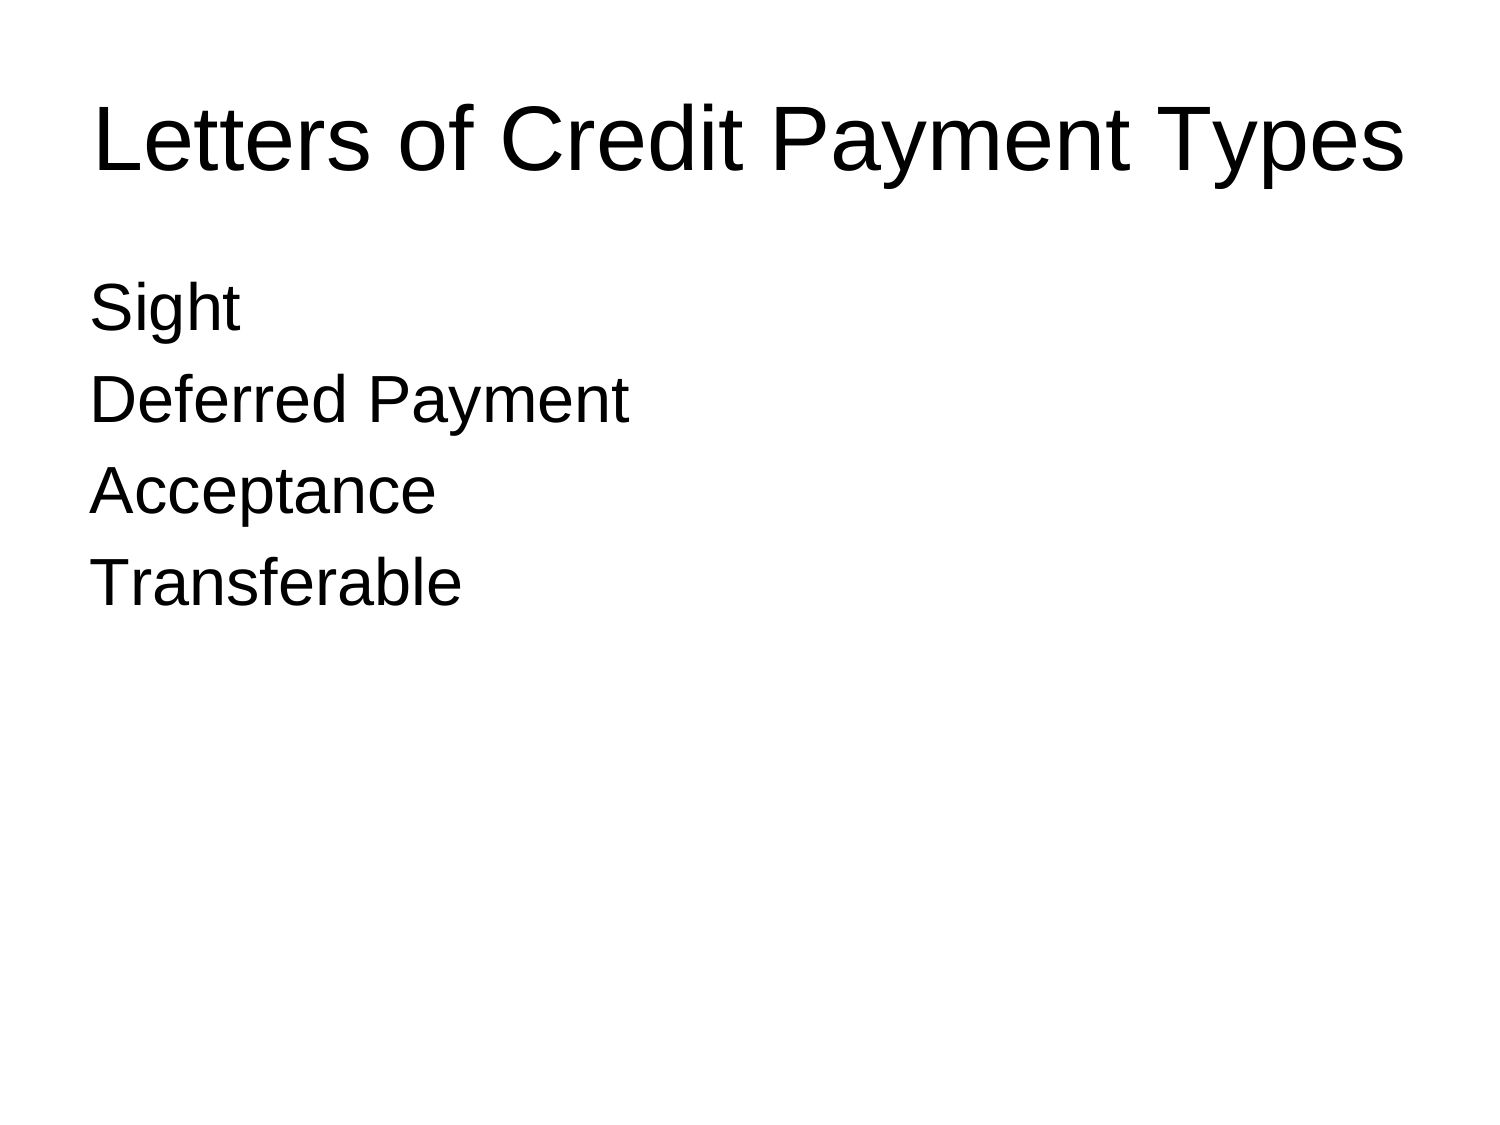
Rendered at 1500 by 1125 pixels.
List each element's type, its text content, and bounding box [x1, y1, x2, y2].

title Letters of Credit Payment Types [75, 45, 1426, 233]
list Sight Deferred Payment Acceptance Transferable [75, 262, 1426, 1006]
